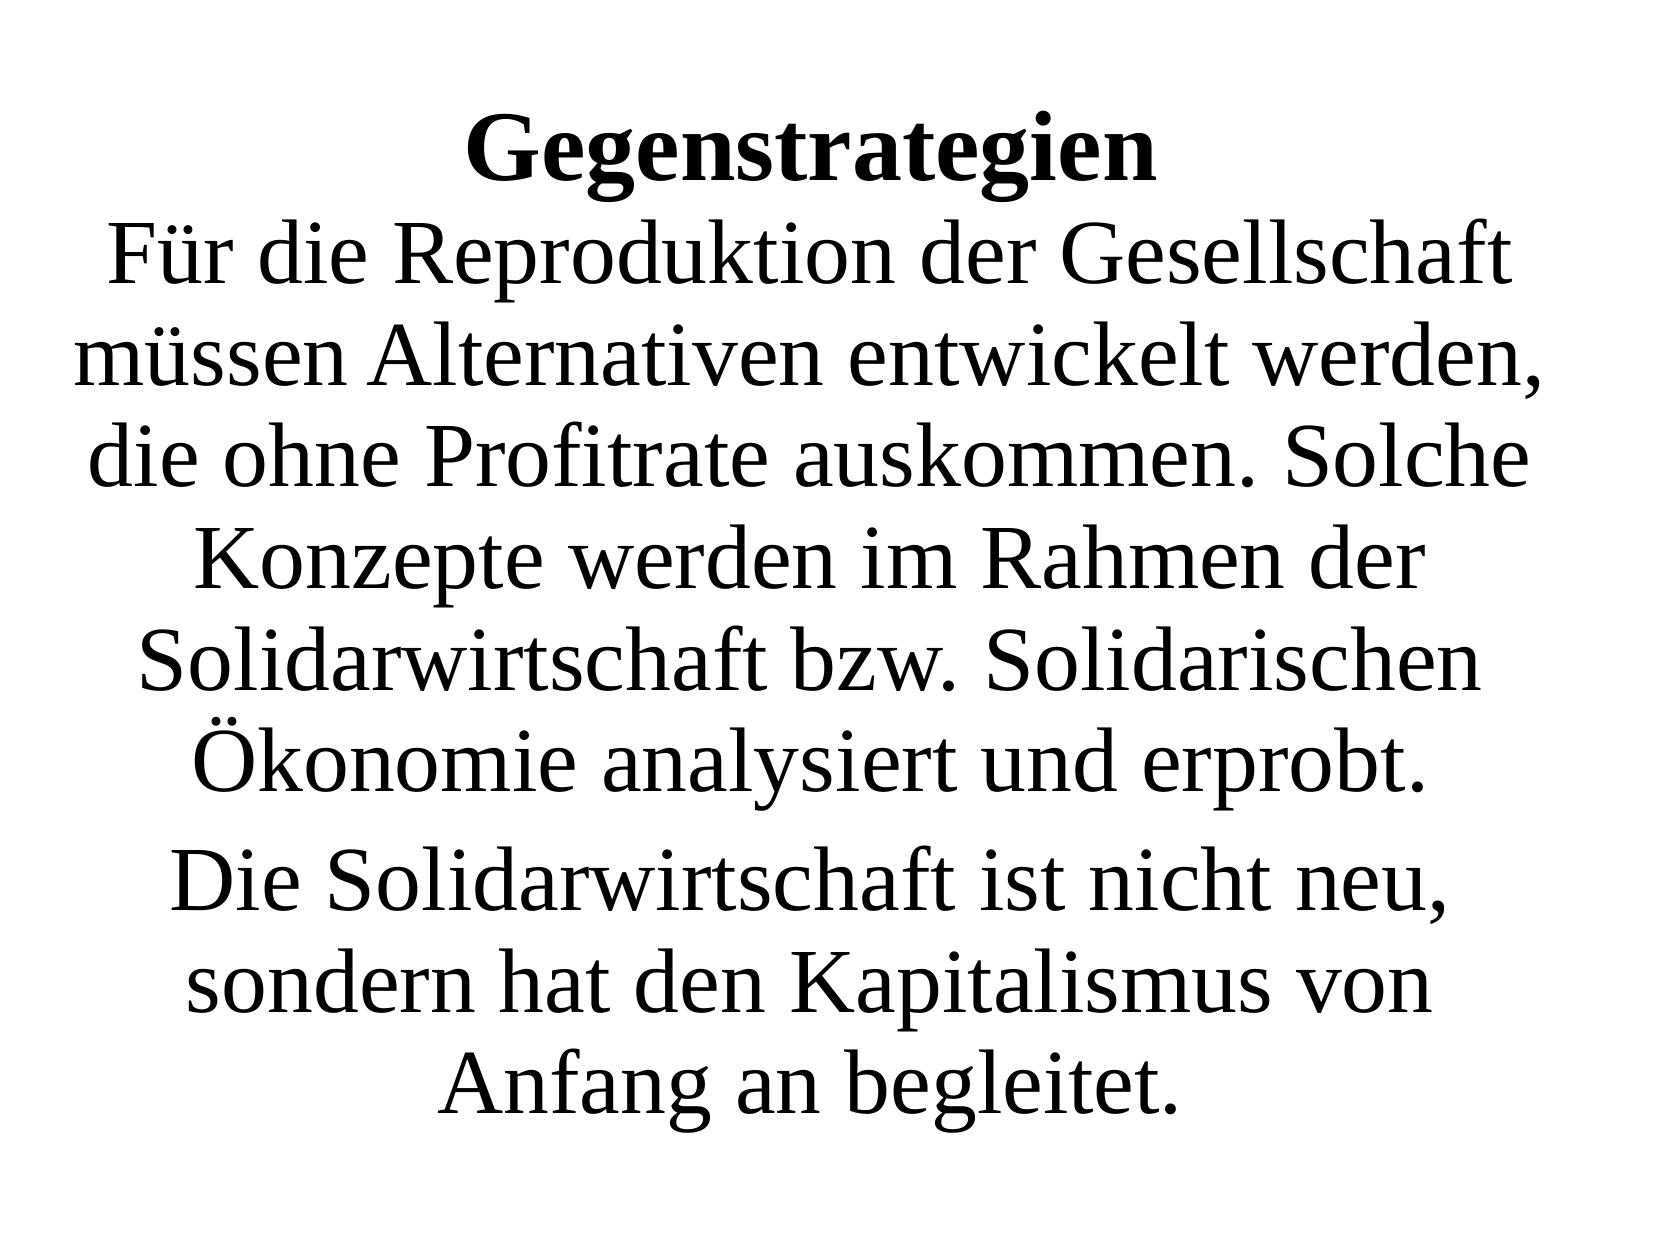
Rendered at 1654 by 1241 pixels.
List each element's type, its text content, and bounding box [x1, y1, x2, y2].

text_box Gegenstrategien Für die Reproduktion der Gesellschaft müssen Alternativen entwickelt werden, die ohne Profitrate auskommen. Solche Konzepte werden im Rahmen der Solidarwirtschaft bzw. Solidarischen Ökonomie analysiert und erprobt. Die Solidarwirtschaft ist nicht neu, sondern hat den Kapitalismus von Anfang an begleitet. [59, 84, 1595, 1142]
